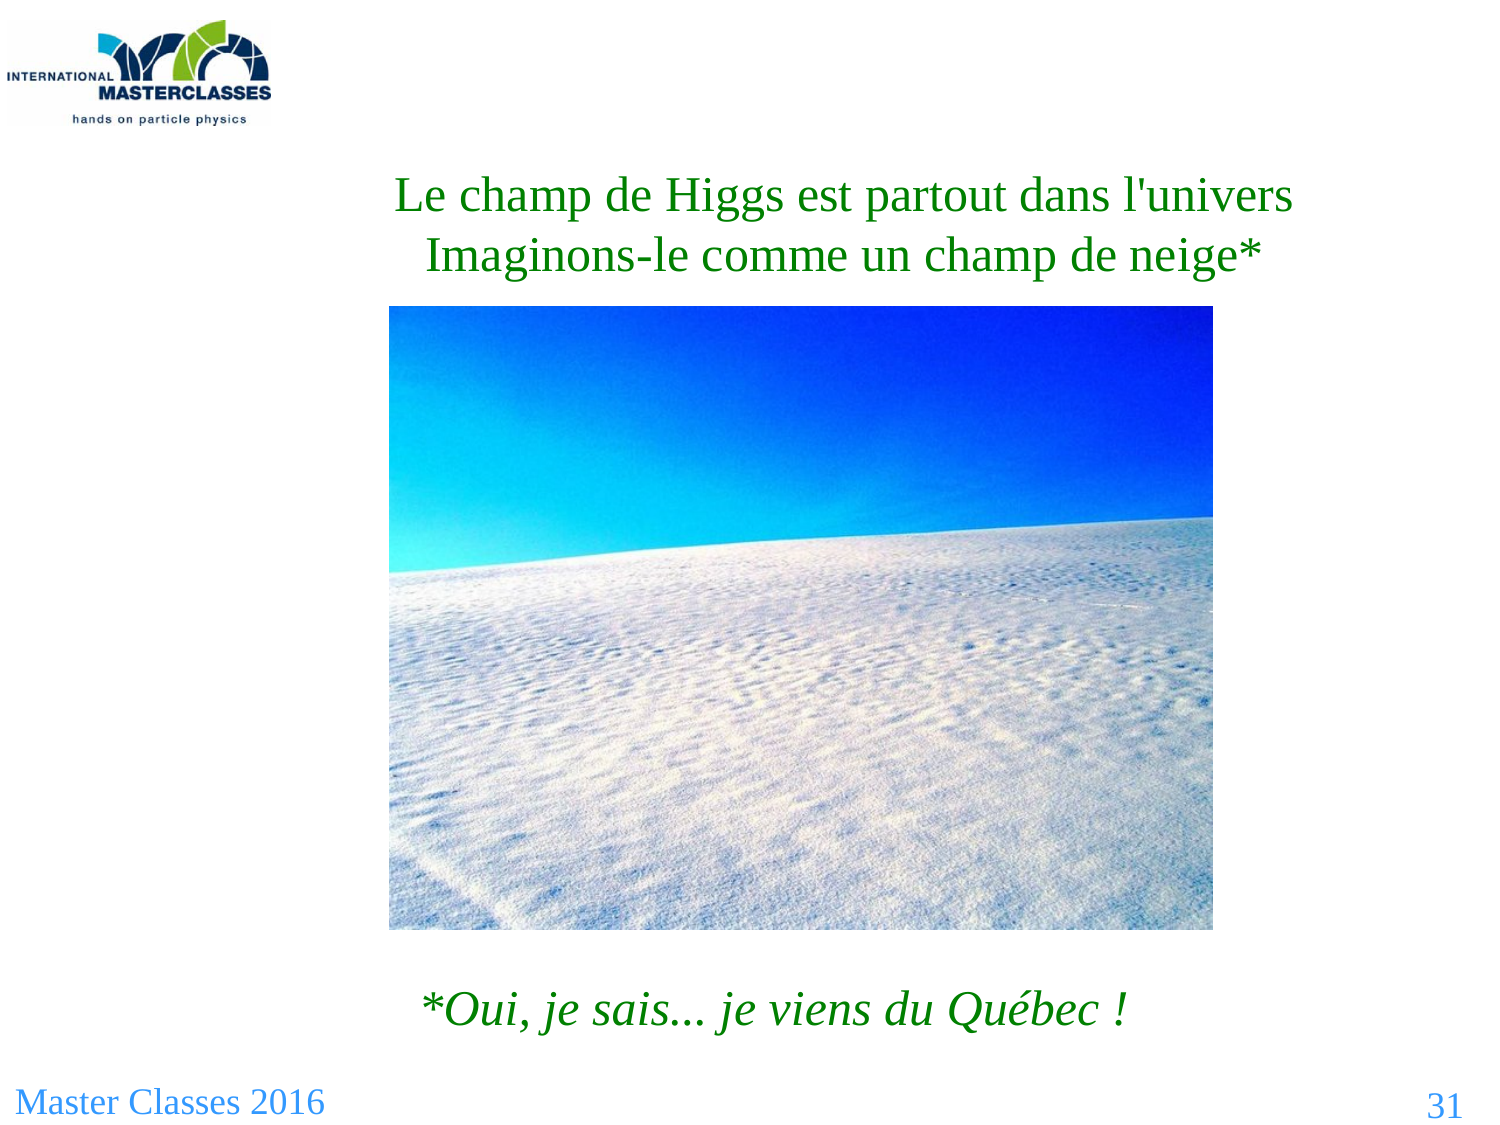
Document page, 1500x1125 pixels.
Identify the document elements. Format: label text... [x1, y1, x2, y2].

picture [389, 306, 1213, 930]
text_box *Oui, je sais... je viens du Québec ! [283, 968, 1264, 1075]
text_box Le champ de Higgs est partout dans l'univers Imaginons-le comme un champ de neige* [354, 153, 1335, 289]
picture [2, 10, 280, 130]
